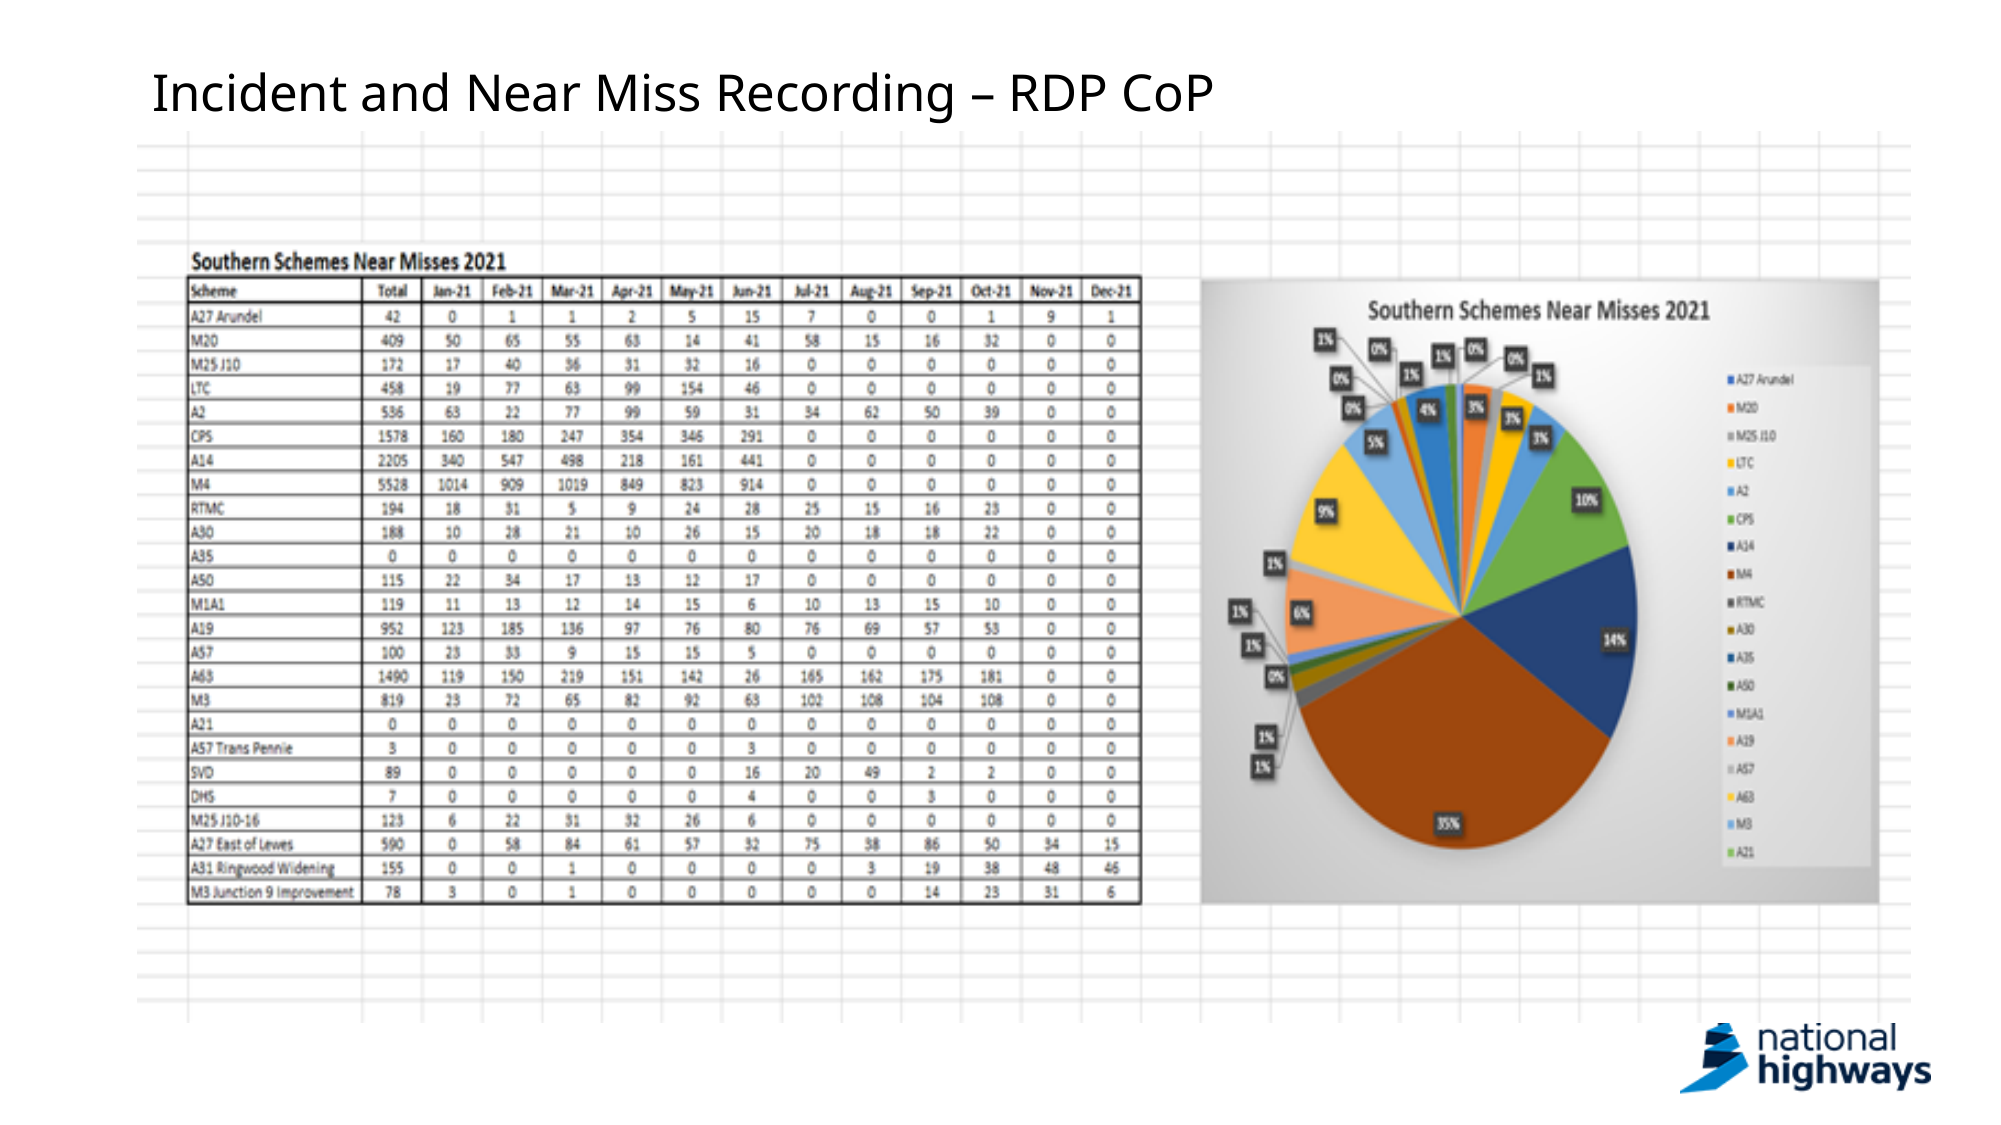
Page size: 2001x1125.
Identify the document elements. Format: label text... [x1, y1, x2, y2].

picture [137, 131, 1911, 1024]
title Incident and Near Miss Recording – RDP CoP [137, 59, 1863, 131]
